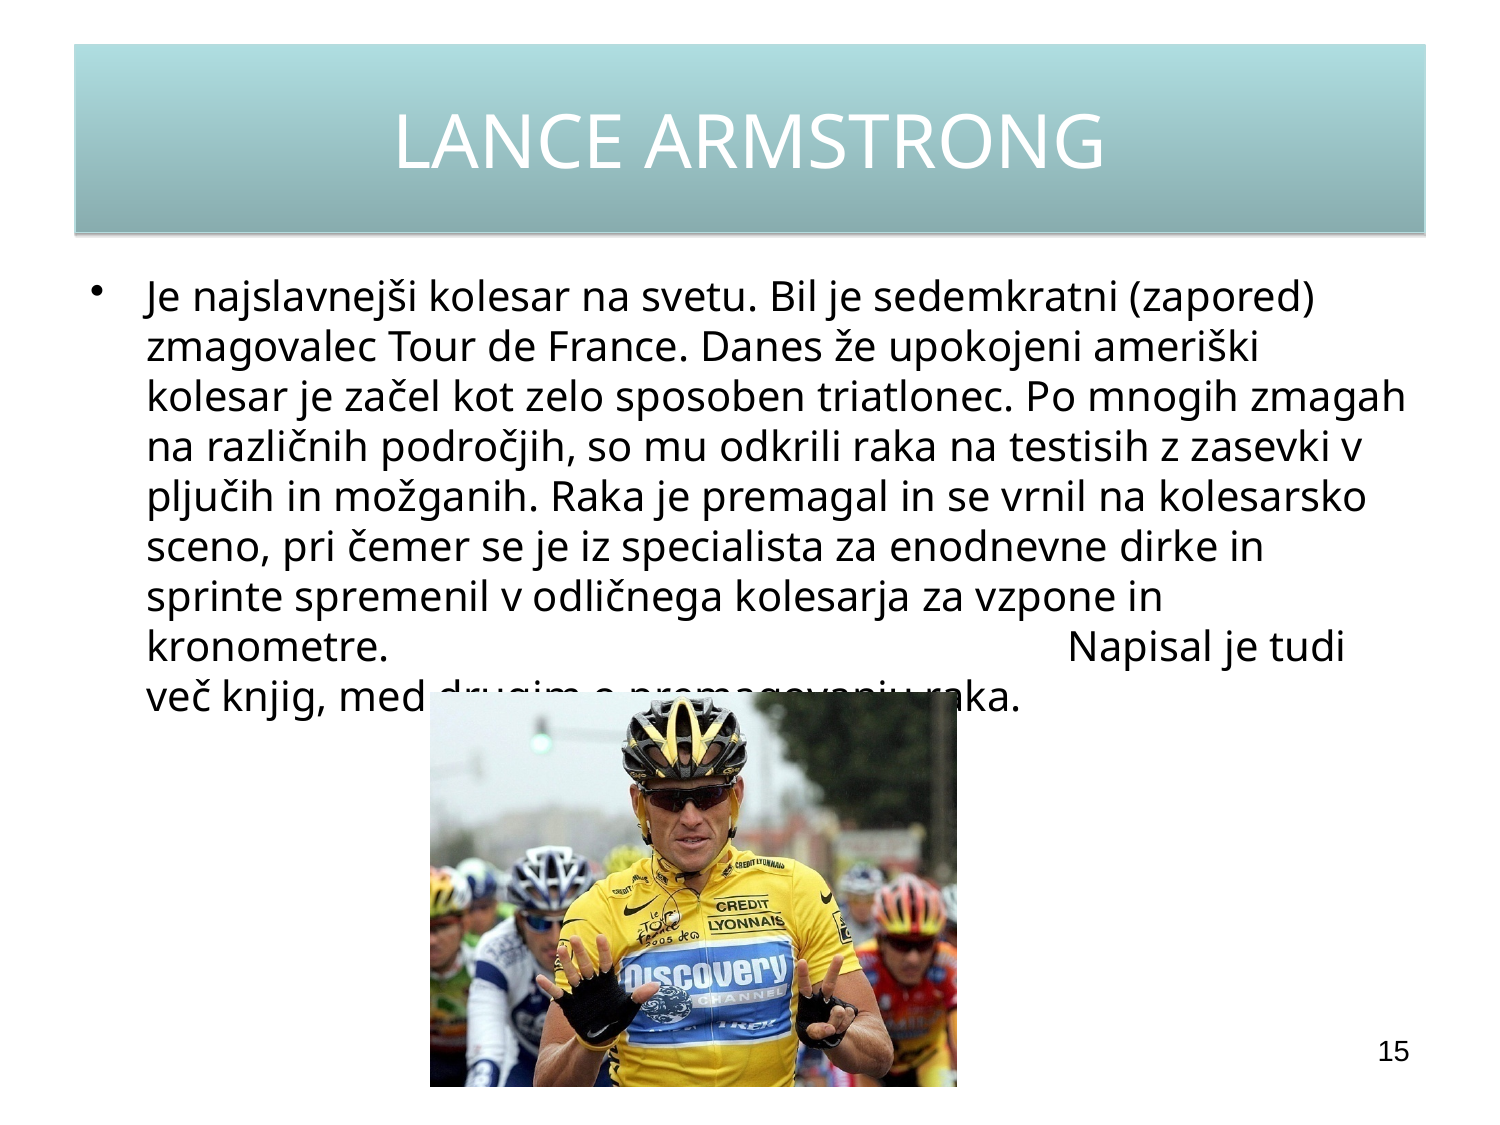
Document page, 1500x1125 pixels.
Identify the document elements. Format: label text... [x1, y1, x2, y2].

slide_number <number> [1074, 1024, 1425, 1103]
title LANCE ARMSTRONG [75, 45, 1425, 233]
list Je najslavnejši kolesar na svetu. Bil je sedemkratni (zapored) zmagovalec Tour de France. Danes že upokojeni ameriški kolesar je začel kot zelo sposoben triatlonec. Po mnogih zmagah na različnih področjih, so mu odkrili raka na testisih z zasevki v pljučih in možganih. Raka je premagal in se vrnil na kolesarsko sceno, pri čemer se je iz specialista za enodnevne dirke in sprinte spremenil v odličnega kolesarja za vzpone in kronometre. Napisal je tudi več knjig, med drugim o premagovanju raka. [75, 262, 1425, 1005]
picture [430, 692, 957, 1087]
